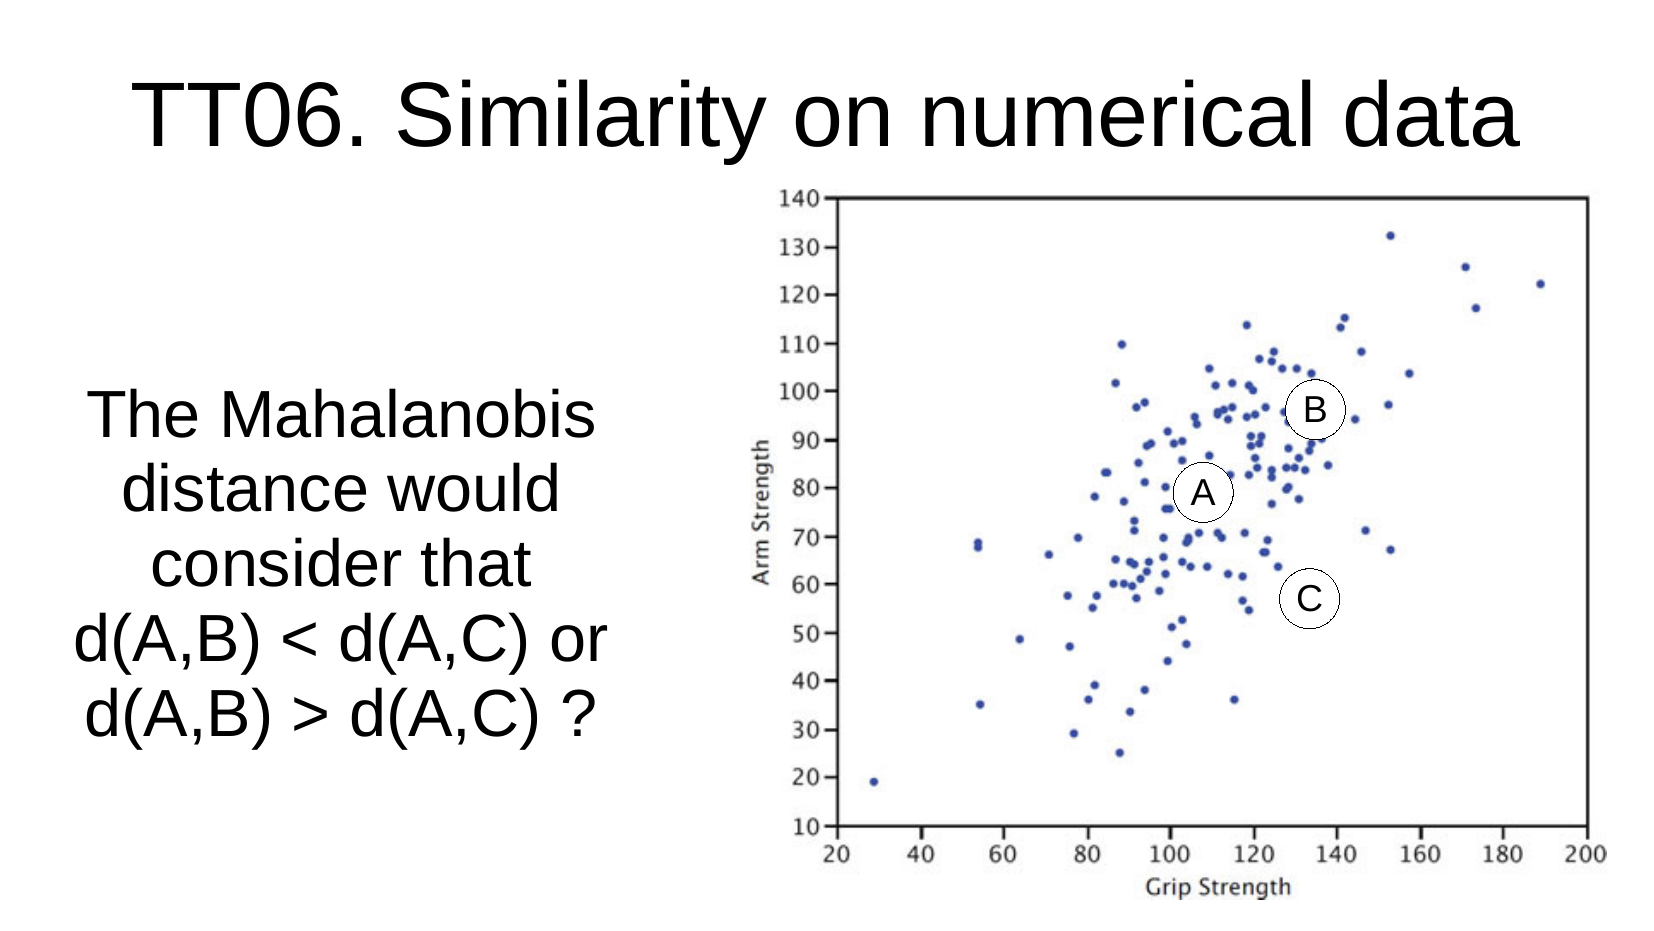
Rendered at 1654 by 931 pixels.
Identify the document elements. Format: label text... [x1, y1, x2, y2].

picture [750, 218, 1607, 901]
text_box B [1285, 379, 1346, 440]
title TT06. Similarity on numerical data [0, 12, 1654, 218]
text_box A [1173, 462, 1234, 523]
subtitle The Mahalanobis distance would consider that d(A,B) < d(A,C) or d(A,B) > d(A,C) ? [7, 240, 676, 887]
text_box C [1279, 568, 1340, 629]
